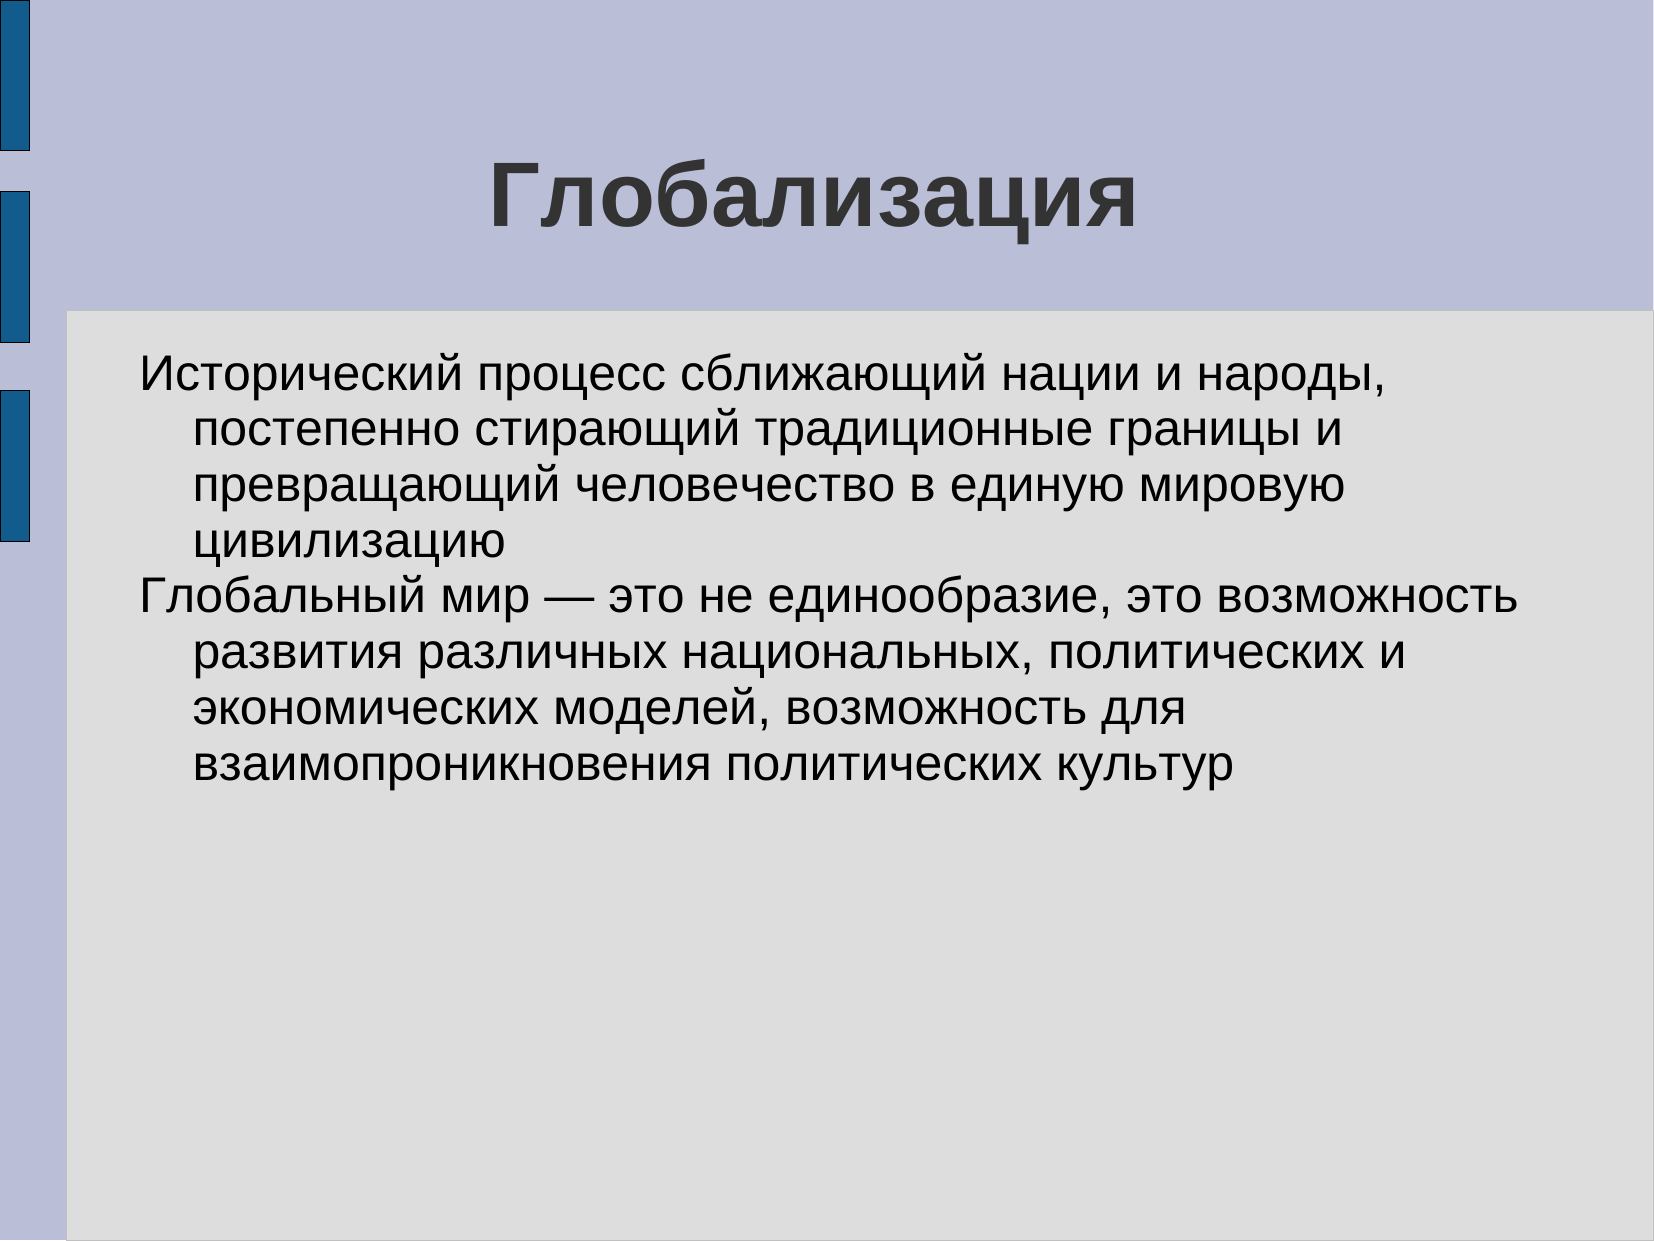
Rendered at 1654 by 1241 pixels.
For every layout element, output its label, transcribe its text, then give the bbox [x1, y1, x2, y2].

list Исторический процесс сближающий нации и народы, постепенно стирающий традиционные границы и превращающий человечество в единую мировую цивилизацию Глобальный мир — это не единообразие, это возможность развития различных национальных, политических и экономических моделей, возможность для взаимопроникновения политических культур [121, 344, 1534, 1112]
title Глобализация [121, 91, 1534, 299]
